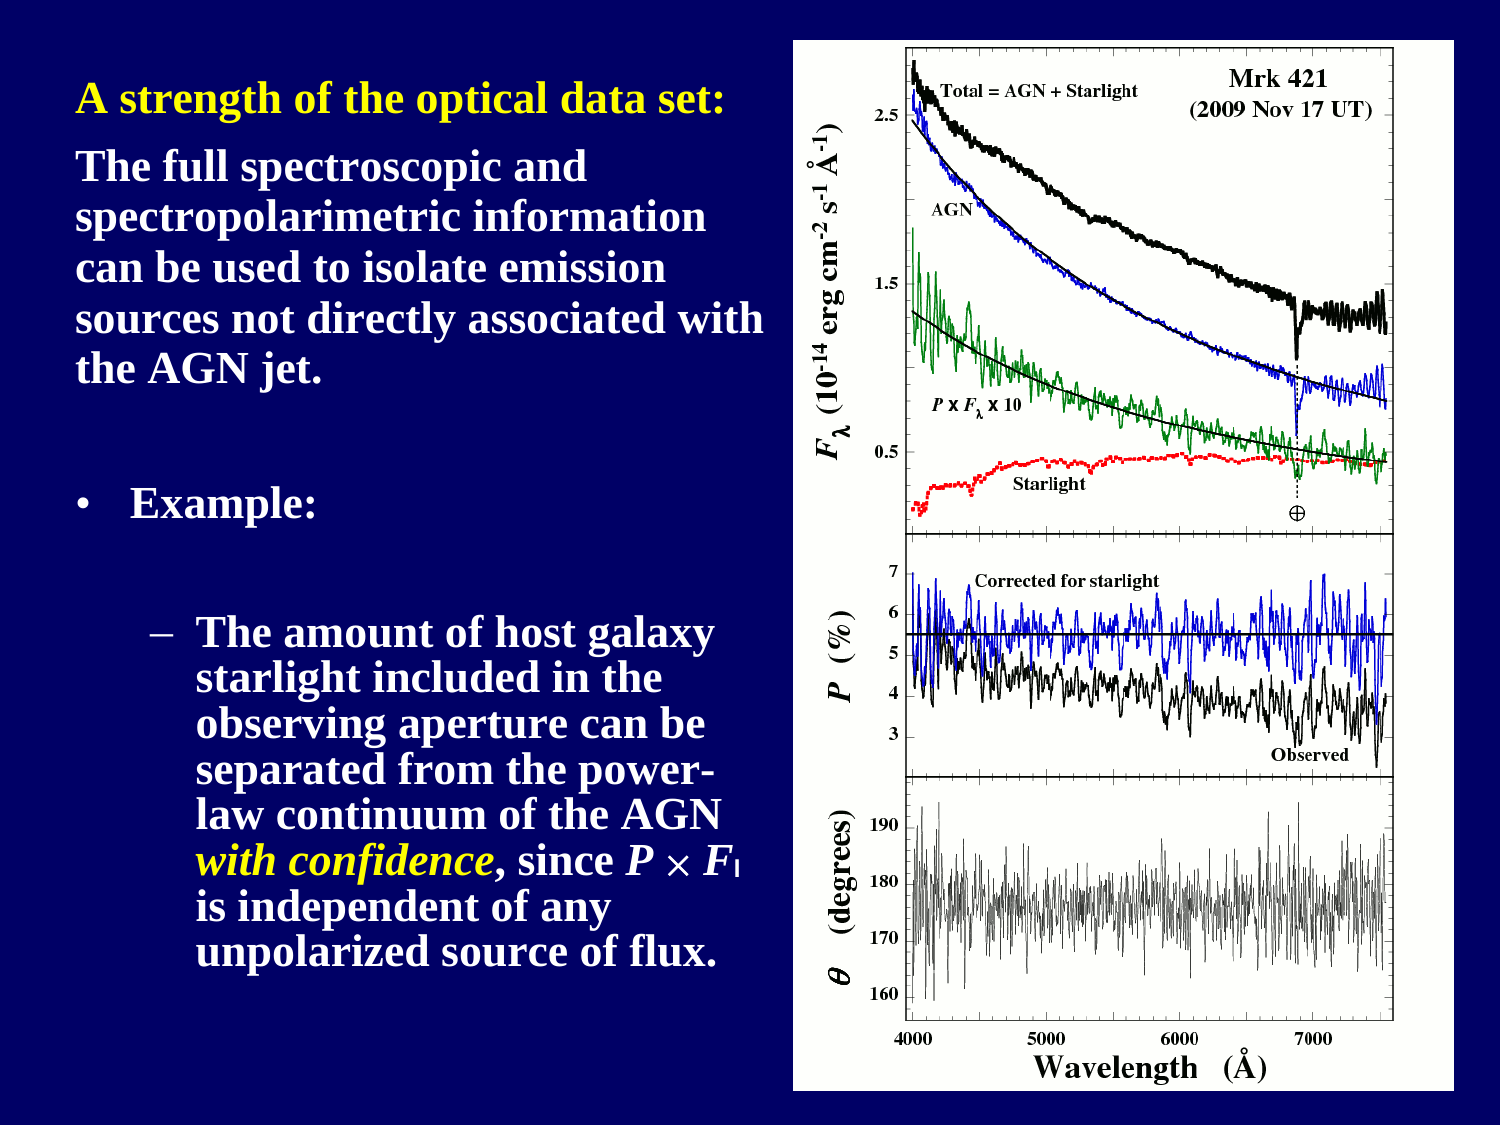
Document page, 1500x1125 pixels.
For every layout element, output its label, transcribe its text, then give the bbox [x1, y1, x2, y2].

list A strength of the optical data set: The full spectroscopic and spectropolarimetric information can be used to isolate emission sources not directly associated with the AGN jet. Example: The amount of host galaxy starlight included in the observing aperture can be separated from the power-law continuum of the AGN with confidence, since P  Fl is independent of any unpolarized source of flux. [75, 72, 772, 1020]
picture [793, 40, 1454, 1092]
